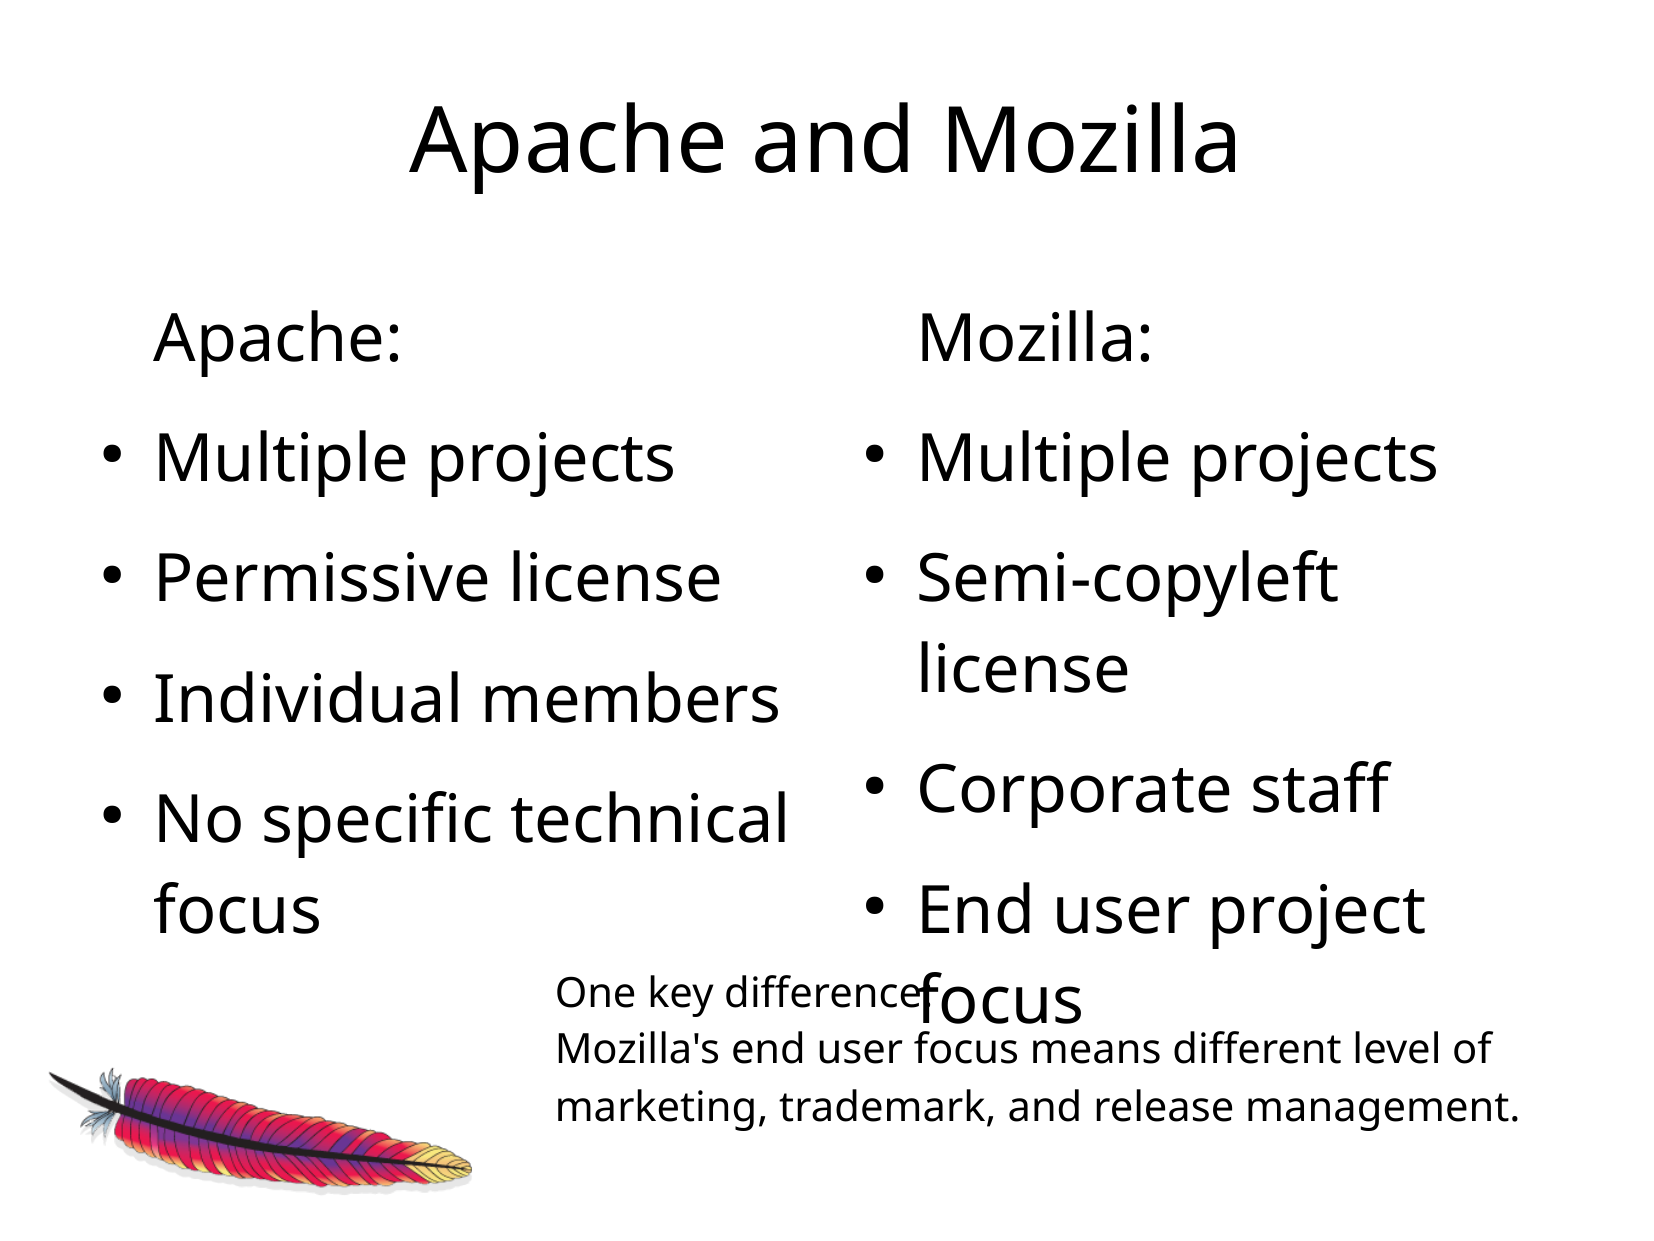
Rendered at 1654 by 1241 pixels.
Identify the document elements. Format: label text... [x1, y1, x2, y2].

title Apache and Mozilla [82, 49, 1571, 226]
text_box One key difference: Mozilla's end user focus means different level of marketing, trademark, and release management. [540, 954, 1576, 1197]
picture [45, 1064, 477, 1200]
list Apache: Multiple projects Permissive license Individual members No specific technical focus [82, 290, 809, 1109]
list Mozilla: Multiple projects Semi-copyleft license Corporate staff End user project focus [845, 290, 1572, 954]
